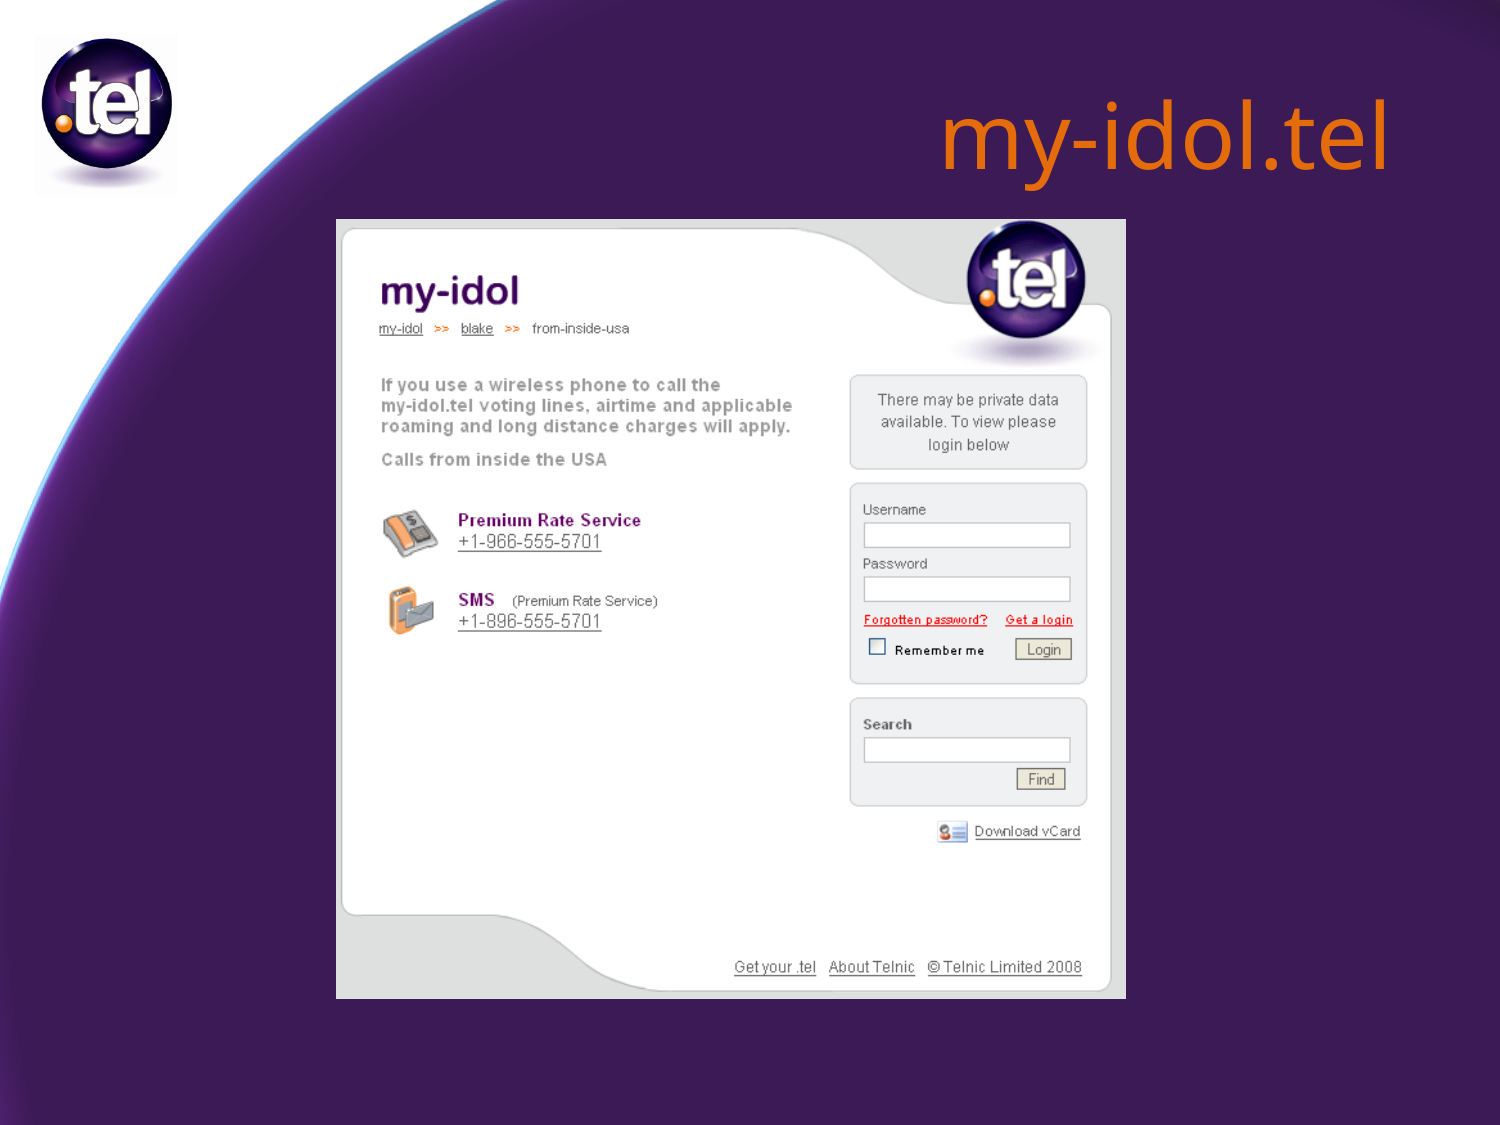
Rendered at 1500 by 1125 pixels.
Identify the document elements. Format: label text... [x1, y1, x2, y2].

text_box my-idol.tel [923, 70, 1408, 196]
picture [0, 0, 1500, 1125]
